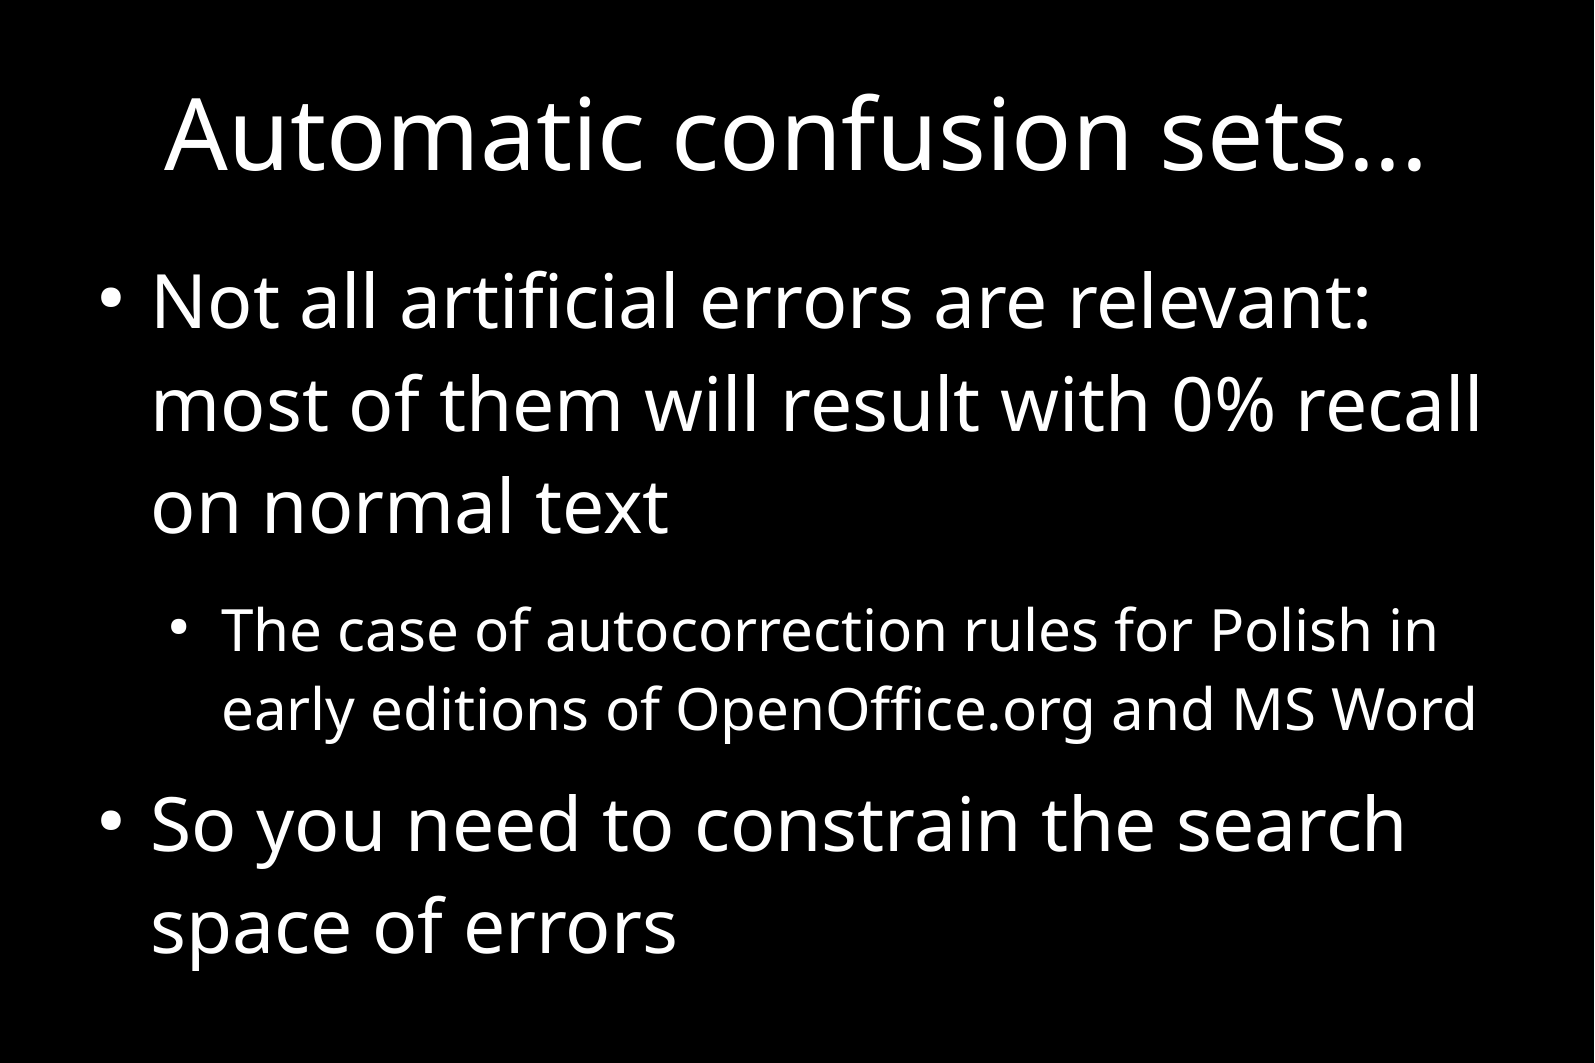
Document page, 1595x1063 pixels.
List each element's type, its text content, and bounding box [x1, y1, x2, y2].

title Automatic confusion sets... [79, 49, 1515, 213]
list Not all artificial errors are relevant: most of them will result with 0% recall on normal text The case of autocorrection rules for Polish in early editions of OpenOffice.org and MS Word So you need to constrain the search space of errors [79, 248, 1515, 936]
